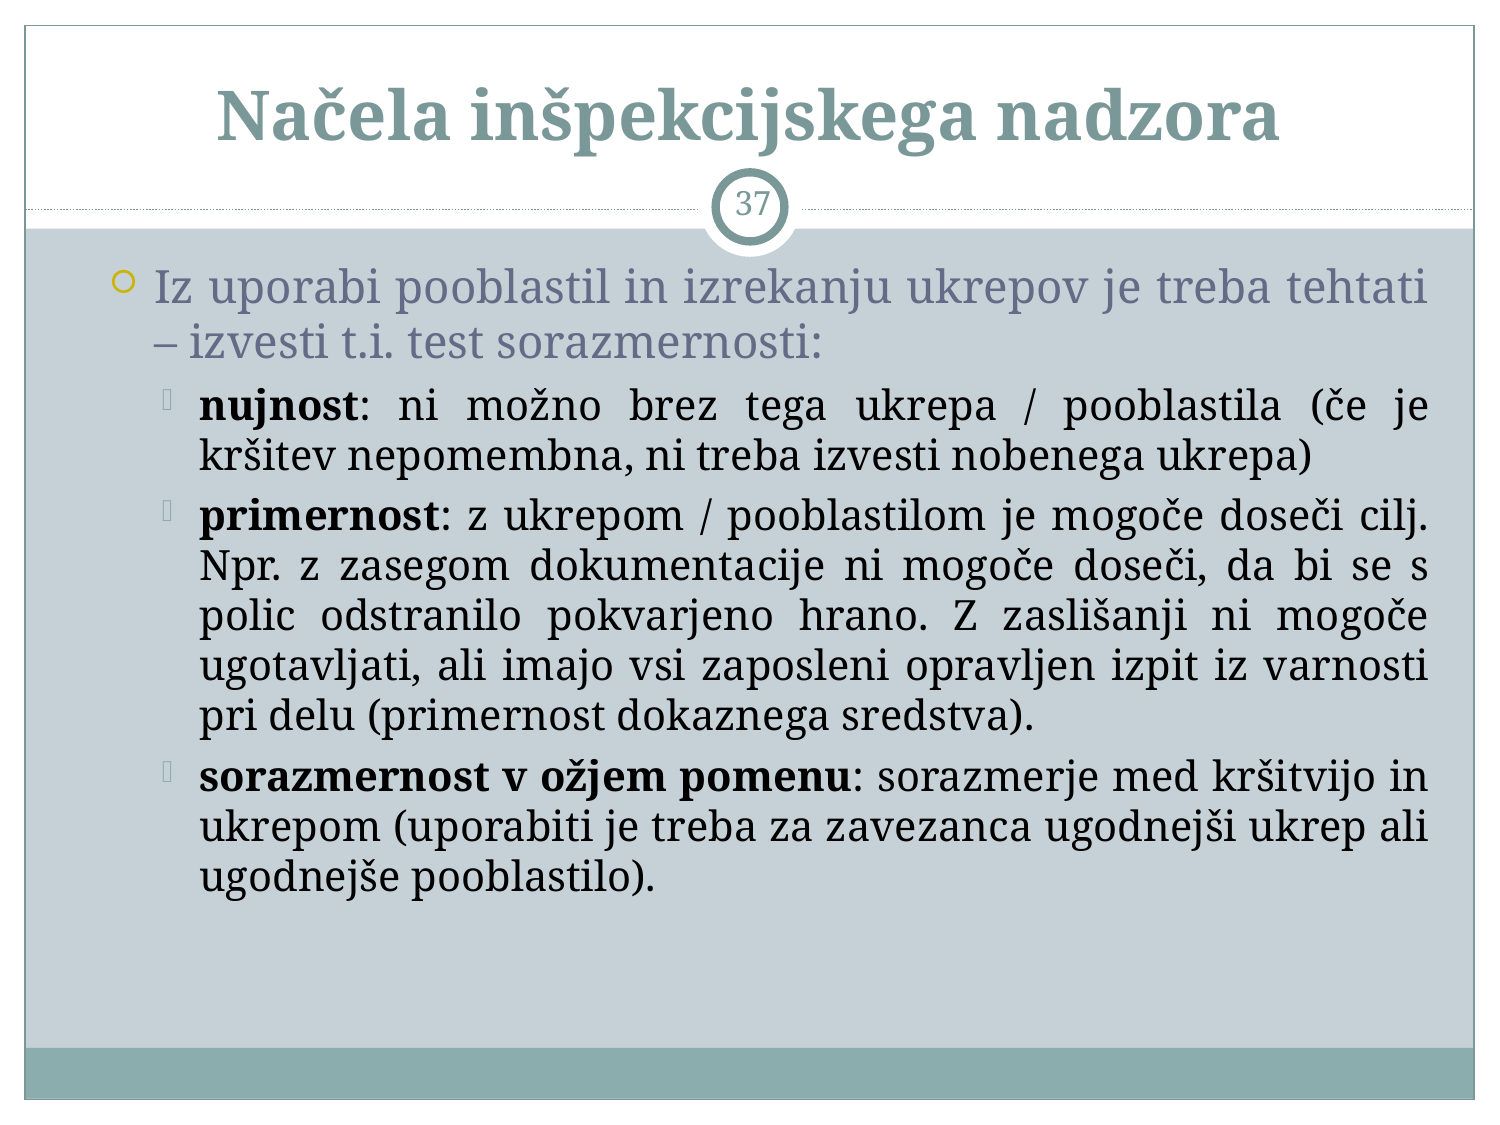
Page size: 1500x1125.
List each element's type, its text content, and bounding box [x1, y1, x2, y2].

title Načela inšpekcijskega nadzora [49, 37, 1450, 162]
list Iz uporabi pooblastil in izrekanju ukrepov je treba tehtati – izvesti t.i. test sorazmernosti: nujnost: ni možno brez tega ukrepa / pooblastila (če je kršitev nepomembna, ni treba izvesti nobenega ukrepa) primernost: z ukrepom / pooblastilom je mogoče doseči cilj. Npr. z zasegom dokumentacije ni mogoče doseči, da bi se s polic odstranilo pokvarjeno hrano. Z zaslišanji ni mogoče ugotavljati, ali imajo vsi zaposleni opravljen izpit iz varnosti pri delu (primernost dokaznega sredstva). sorazmernost v ožjem pomenu: sorazmerje med kršitvijo in ukrepom (uporabiti je treba za zavezanca ugodnejši ukrep ali ugodnejše pooblastilo). [49, 250, 1445, 1071]
text_box <number> [715, 168, 791, 241]
